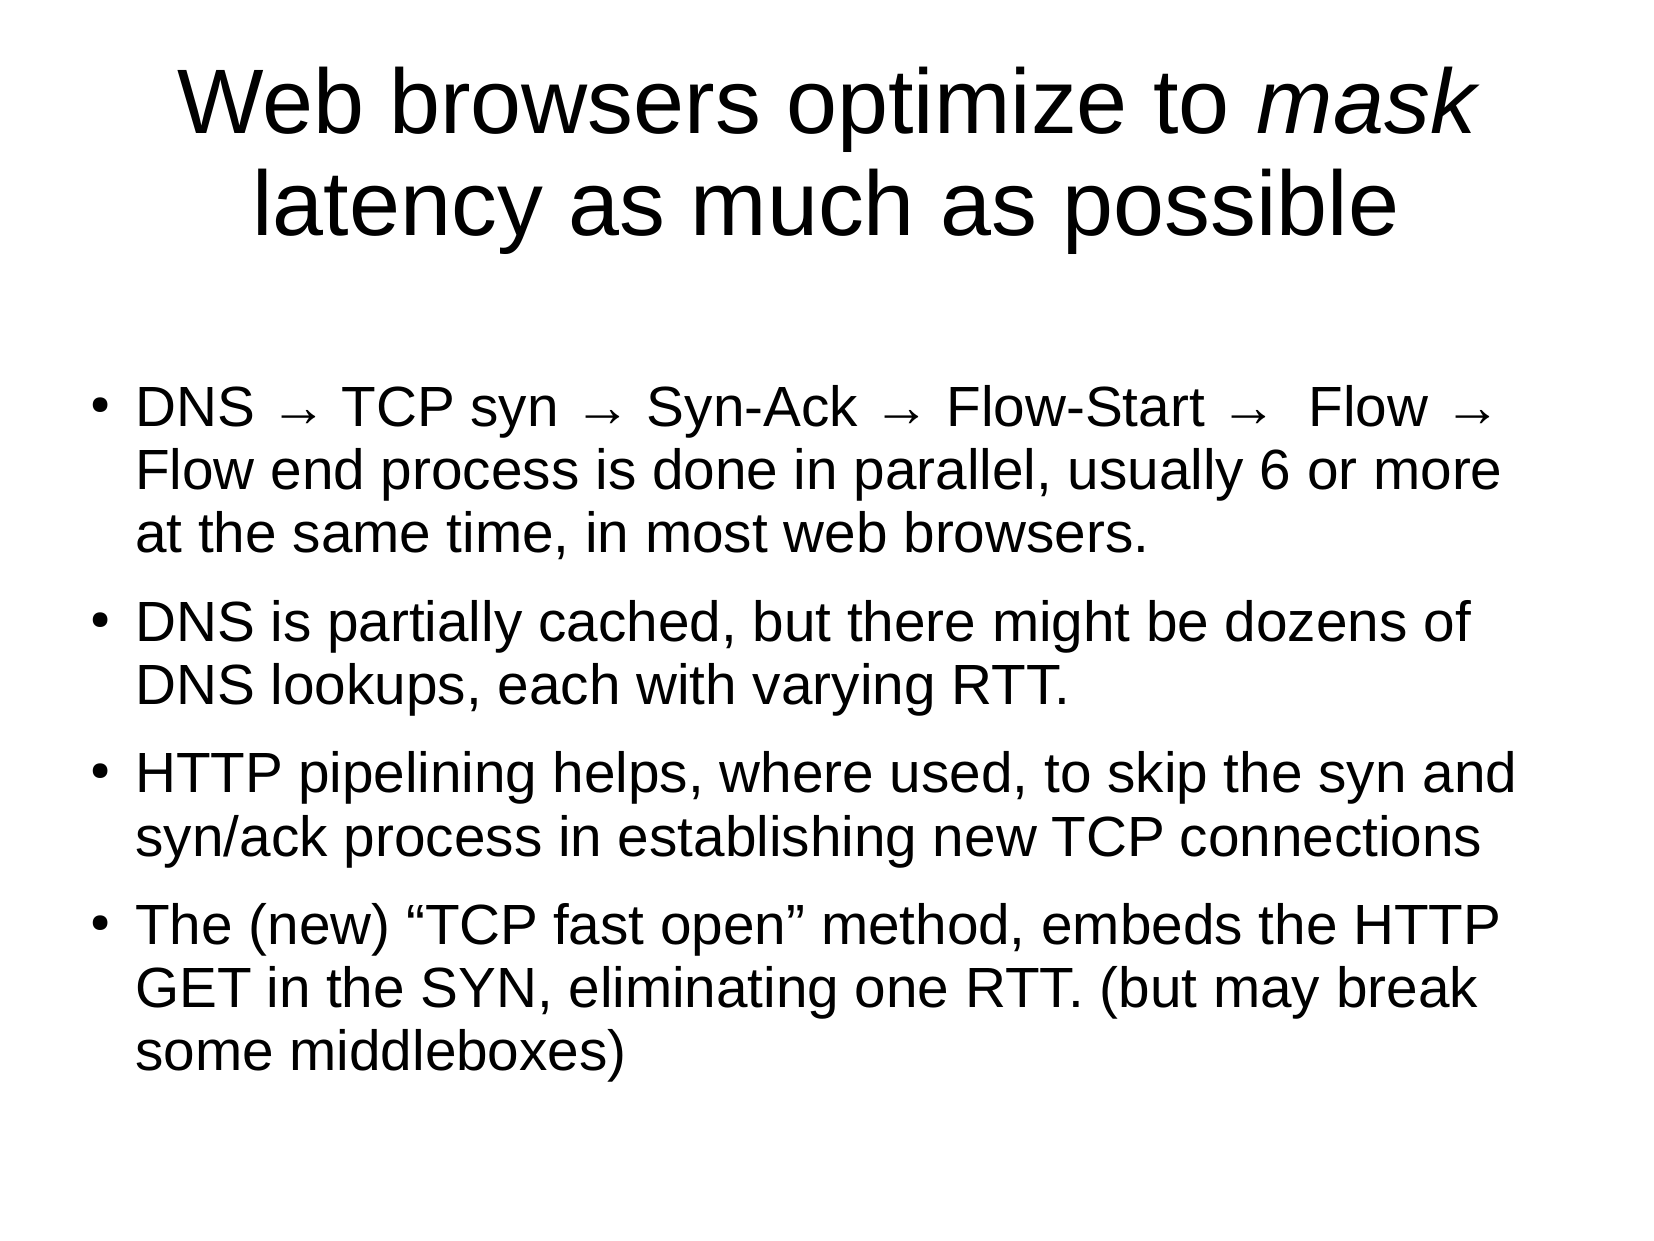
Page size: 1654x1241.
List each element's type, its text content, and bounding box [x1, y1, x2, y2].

list DNS → TCP syn → Syn-Ack → Flow-Start → Flow → Flow end process is done in parallel, usually 6 or more at the same time, in most web browsers. DNS is partially cached, but there might be dozens of DNS lookups, each with varying RTT. HTTP pipelining helps, where used, to skip the syn and syn/ack process in establishing new TCP connections The (new) “TCP fast open” method, embeds the HTTP GET in the SYN, eliminating one RTT. (but may break some middleboxes) [75, 375, 1531, 1095]
title Web browsers optimize to mask latency as much as possible [82, 49, 1571, 257]
